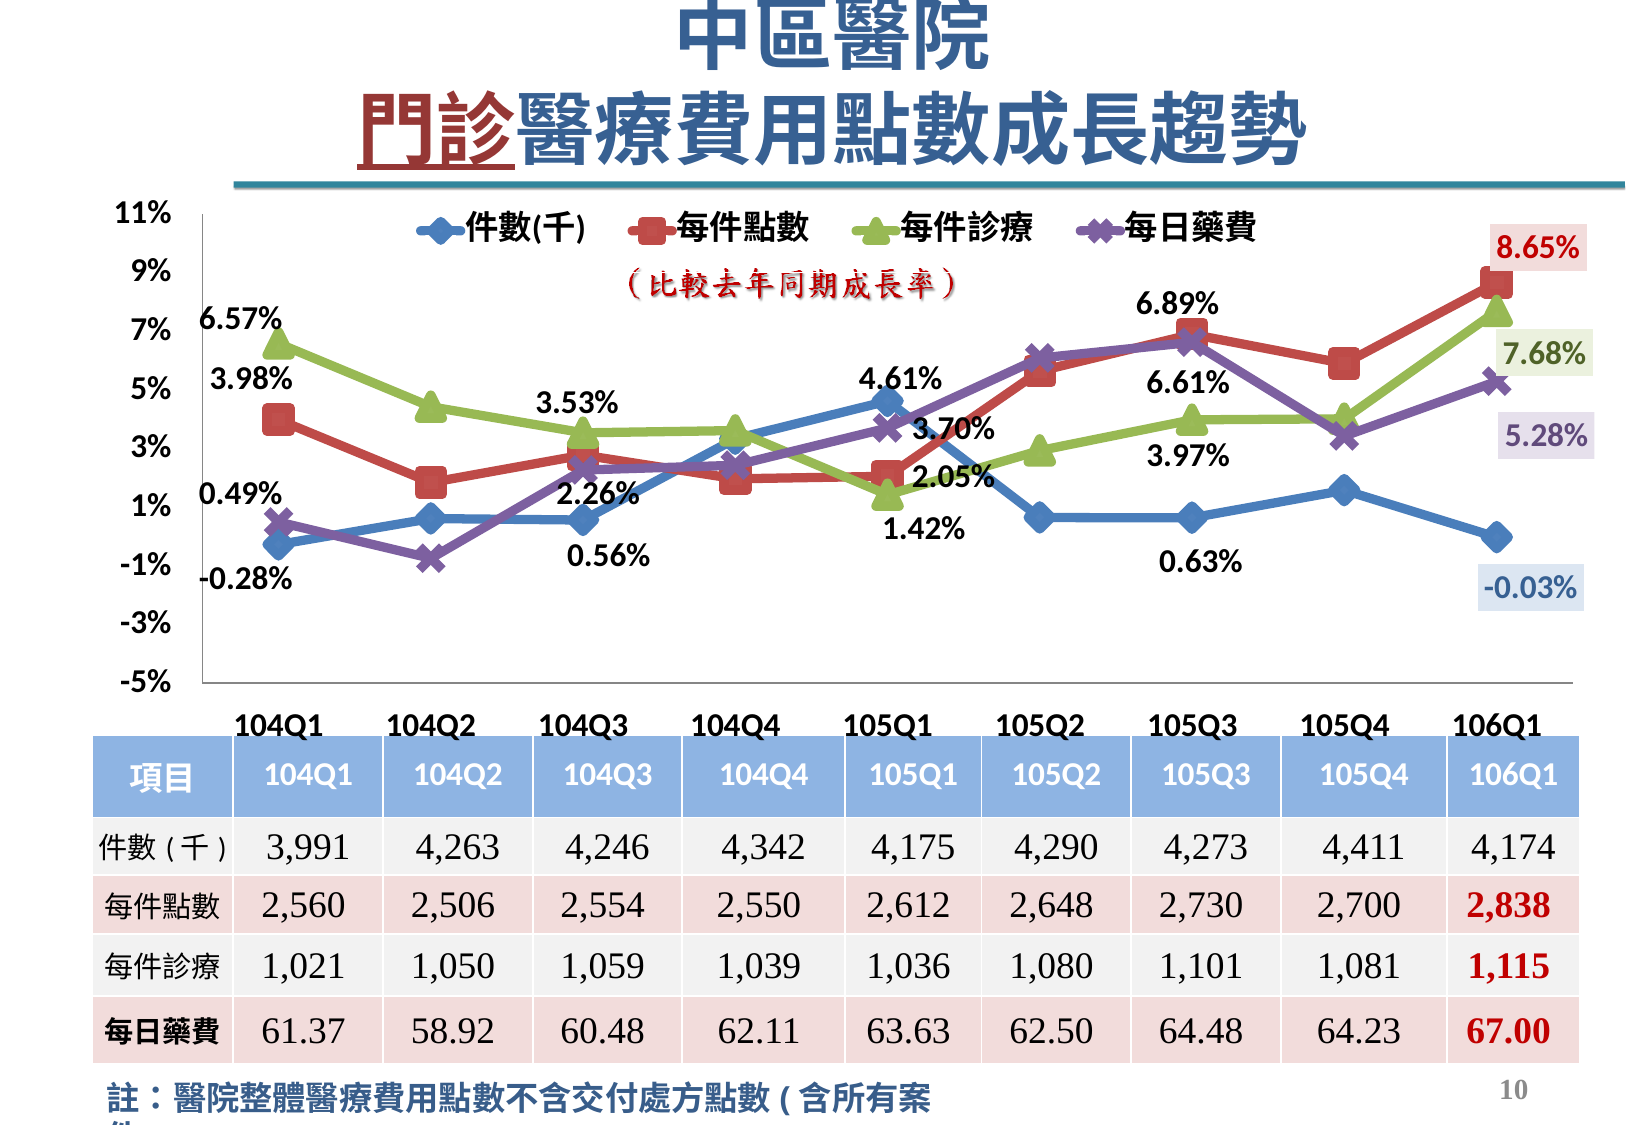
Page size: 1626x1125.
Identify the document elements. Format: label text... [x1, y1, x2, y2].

table_header 104Q1 [234, 756, 382, 817]
table_cell 4,342 [683, 818, 844, 874]
table_cell 2,560 [234, 876, 382, 933]
table_cell 2,506 [384, 876, 532, 933]
table_cell 1,059 [534, 935, 681, 995]
table_cell 4,273 [1132, 818, 1280, 874]
table_cell 4,411 [1282, 818, 1446, 874]
table_cell 62.50 [982, 997, 1130, 1063]
table_cell 2,554 [534, 876, 681, 933]
table_header 項目 [93, 756, 232, 817]
table_header 106Q1 [1448, 756, 1579, 817]
table_header 105Q1 [846, 756, 981, 817]
table_cell 2,648 [982, 876, 1130, 933]
picture [59, 187, 1595, 756]
table_cell 4,263 [384, 818, 532, 874]
table_cell 1,081 [1282, 935, 1446, 995]
table_cell 3,991 [234, 818, 382, 874]
table_cell 2,700 [1282, 876, 1446, 933]
table_cell 2,730 [1132, 876, 1280, 933]
table_header 105Q2 [982, 756, 1130, 817]
table_cell 2,838 [1448, 876, 1579, 933]
slide_number <編號> [1164, 1057, 1544, 1118]
table_cell 1,101 [1132, 935, 1280, 995]
table_cell 67.00 [1448, 997, 1579, 1063]
table_cell 4,246 [534, 818, 681, 874]
table_cell 2,612 [846, 876, 981, 933]
table_cell 1,080 [982, 935, 1130, 995]
table_cell 1,115 [1448, 935, 1579, 995]
table_cell 每件點數 [93, 876, 232, 933]
table_cell 1,050 [384, 935, 532, 995]
table_cell 2,550 [683, 876, 844, 933]
title 中區醫院 門診醫療費用點數成長趨勢 [94, 3, 1571, 155]
table_header 104Q2 [384, 756, 532, 817]
table_header 104Q3 [534, 756, 681, 817]
table_header 104Q4 [683, 756, 844, 817]
table_header 105Q4 [1282, 756, 1446, 817]
table_cell 4,290 [982, 818, 1130, 874]
table_cell 64.23 [1282, 997, 1446, 1057]
table_cell 62.11 [683, 997, 844, 1063]
table_cell 每日藥費 [93, 997, 232, 1063]
table_cell 63.63 [846, 997, 981, 1063]
table_cell 每件診療 [93, 935, 232, 995]
table_cell 4,175 [846, 818, 981, 874]
table_cell 60.48 [534, 997, 681, 1063]
table_cell 件數(千) [93, 818, 232, 874]
table_cell 4,174 [1448, 818, 1579, 874]
table_header 105Q3 [1132, 756, 1280, 817]
table_cell 64.48 [1132, 997, 1280, 1063]
table_cell 1,039 [683, 935, 844, 995]
table_cell 1,021 [234, 935, 382, 995]
text_box 註：醫院整體醫療費用點數不含交付處方點數(含所有案件) [91, 1069, 990, 1125]
table_cell 58.92 [384, 997, 532, 1063]
table_cell 1,036 [846, 935, 981, 995]
table_cell 61.37 [234, 997, 382, 1063]
